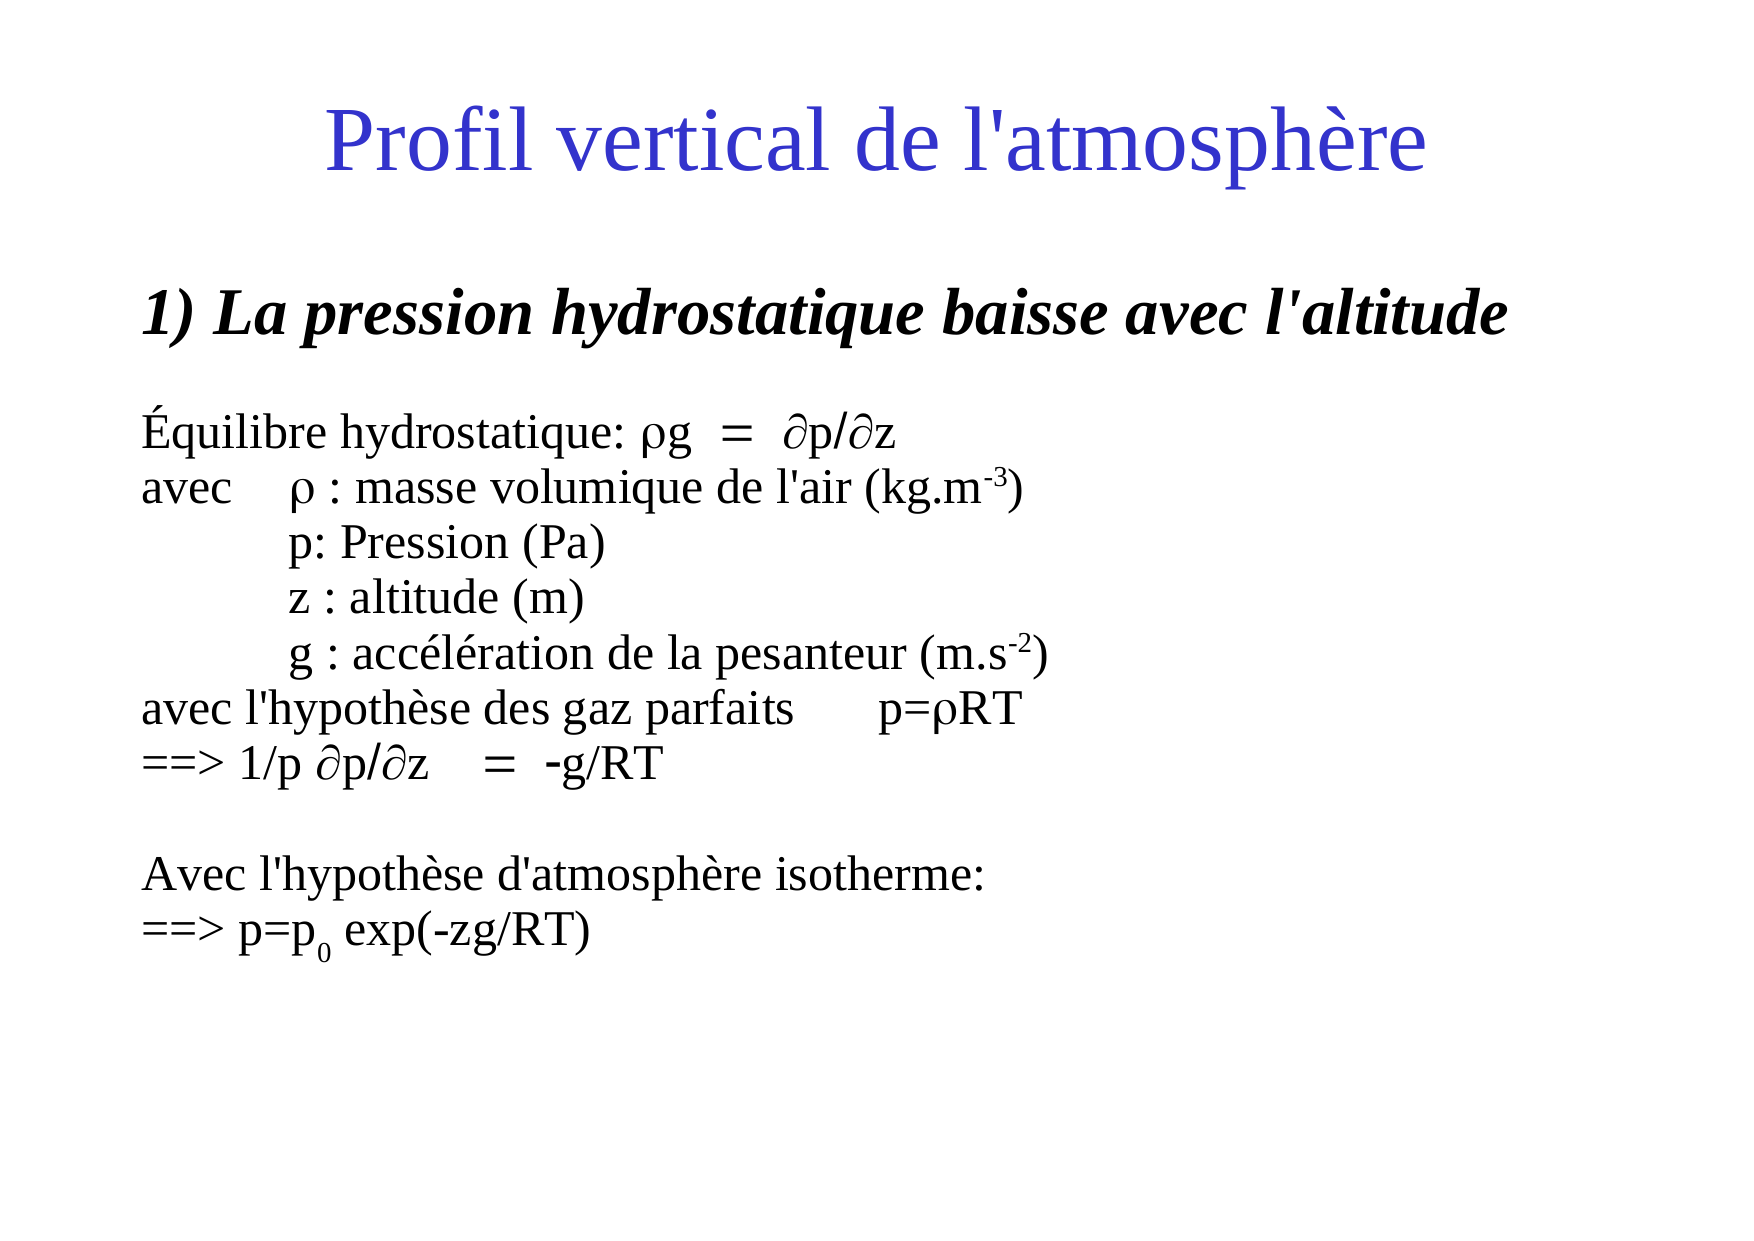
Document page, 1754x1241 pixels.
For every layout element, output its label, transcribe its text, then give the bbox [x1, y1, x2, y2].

text_box 1) La pression hydrostatique baisse avec l'altitude Équilibre hydrostatique: gpz avec  : masse volumique de l'air (kg.m-3) p: Pression (Pa) z : altitude (m) g : accélération de la pesanteur (m.s-2) avec l'hypothèse des gaz parfaits p=RT ==> 1/p pzg/RT Avec l'hypothèse d'atmosphère isotherme: ==> p=p0 exp(-zg/RT) [126, 271, 1584, 1032]
title Profil vertical de l'atmosphère [128, 64, 1627, 219]
